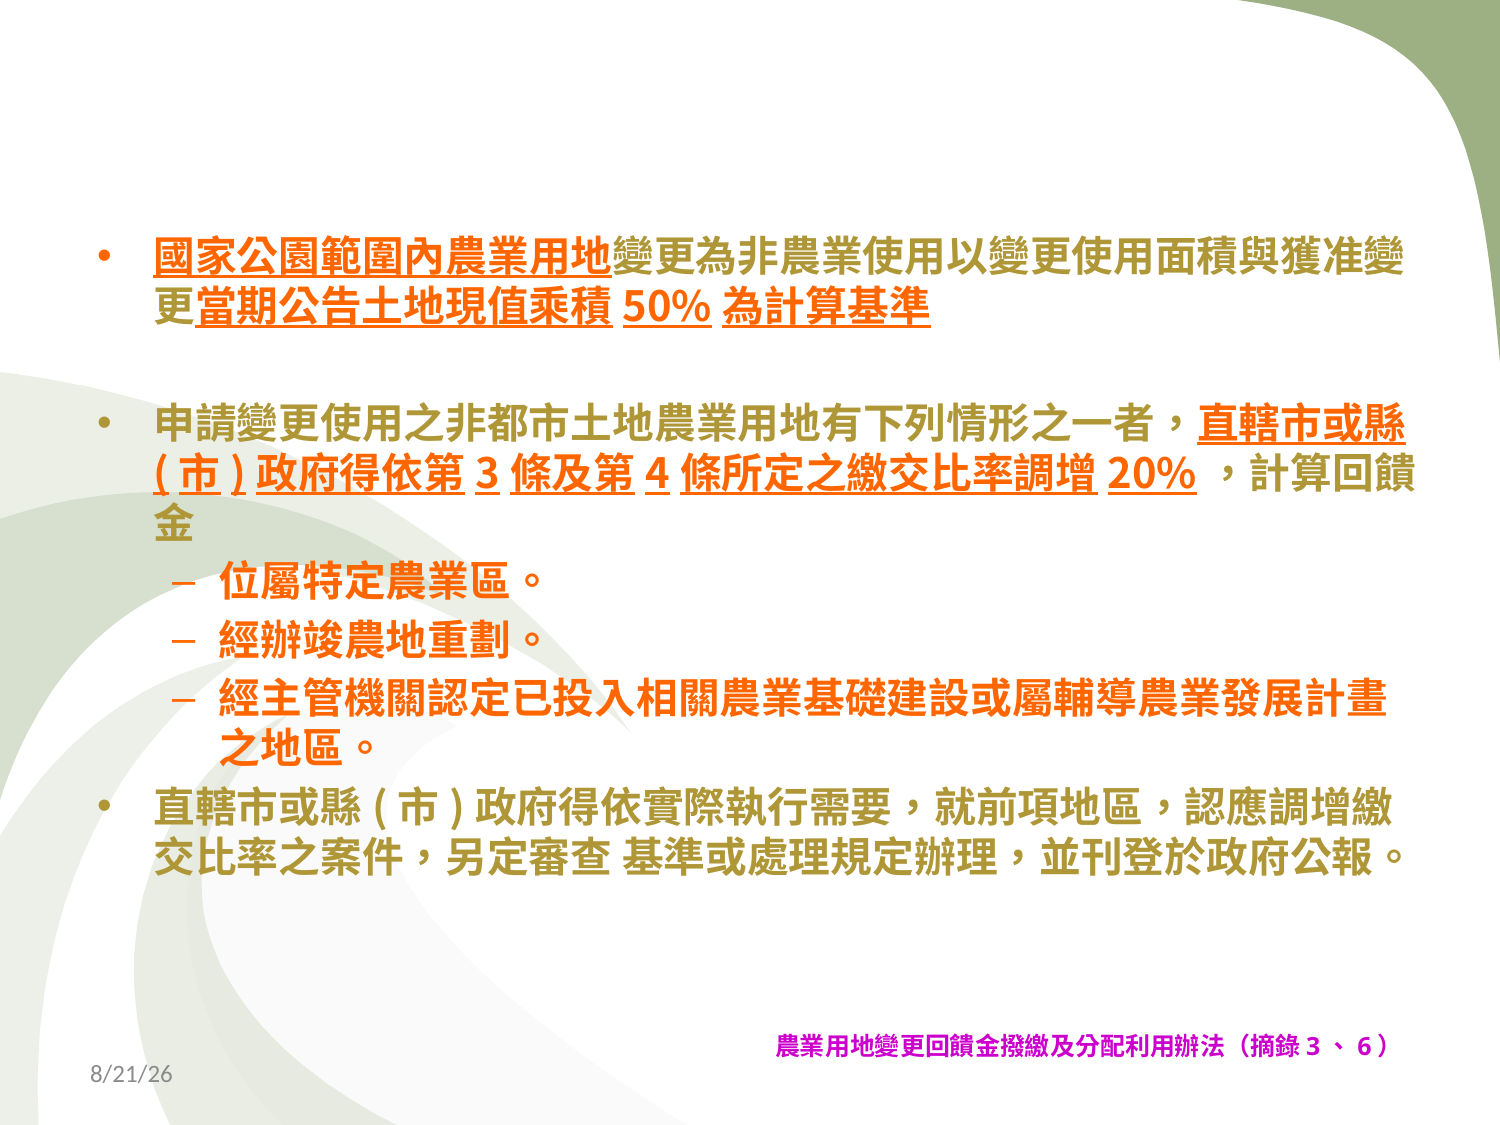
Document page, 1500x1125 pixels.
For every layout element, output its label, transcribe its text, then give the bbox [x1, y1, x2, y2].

slide_number 11/8/18 [75, 1042, 425, 1103]
list 國家公園範圍內農業用地變更為非農業使用以變更使用面積與獲准變更當期公告土地現值乘積50%為計算基準 申請變更使用之非都市土地農業用地有下列情形之一者，直轄市或縣(市)政府得依第3條及第4條所定之繳交比率調增20%，計算回饋金 位屬特定農業區。 經辦竣農地重劃。 經主管機關認定已投入相關農業基礎建設或屬輔導農業發展計畫之地區。 直轄市或縣(市)政府得依實際執行需要，就前項地區，認應調增繳交比率之案件，另定審查 基準或處理規定辦理，並刊登於政府公報。 [82, 222, 1432, 914]
text_box 農業用地變更回饋金撥繳及分配利用辦法（摘錄3、6） [667, 1023, 1418, 1068]
